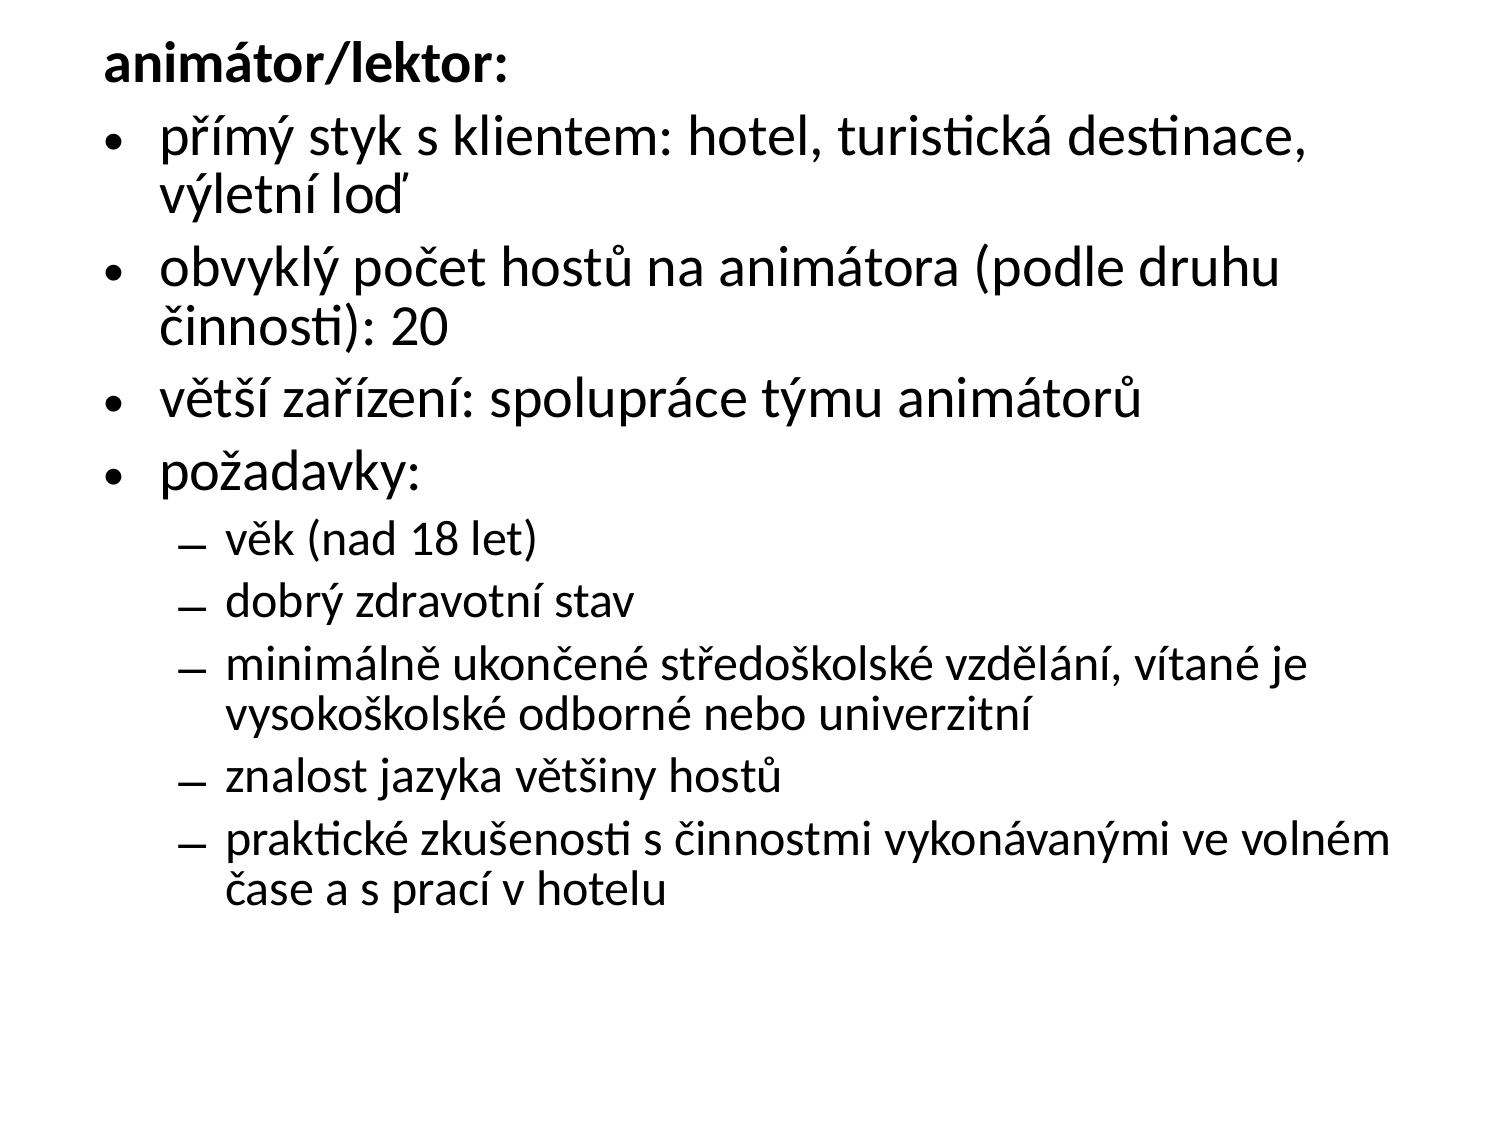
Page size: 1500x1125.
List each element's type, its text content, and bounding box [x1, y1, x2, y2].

list animátor/lektor: přímý styk s klientem: hotel, turistická destinace, výletní loď obvyklý počet hostů na animátora (podle druhu činnosti): 20 větší zařízení: spolupráce týmu animátorů požadavky: věk (nad 18 let) dobrý zdravotní stav minimálně ukončené středoškolské vzdělání, vítané je vysokoškolské odborné nebo univerzitní znalost jazyka většiny hostů praktické zkušenosti s činnostmi vykonávanými ve volném čase a s prací v hotelu [88, 31, 1439, 1125]
